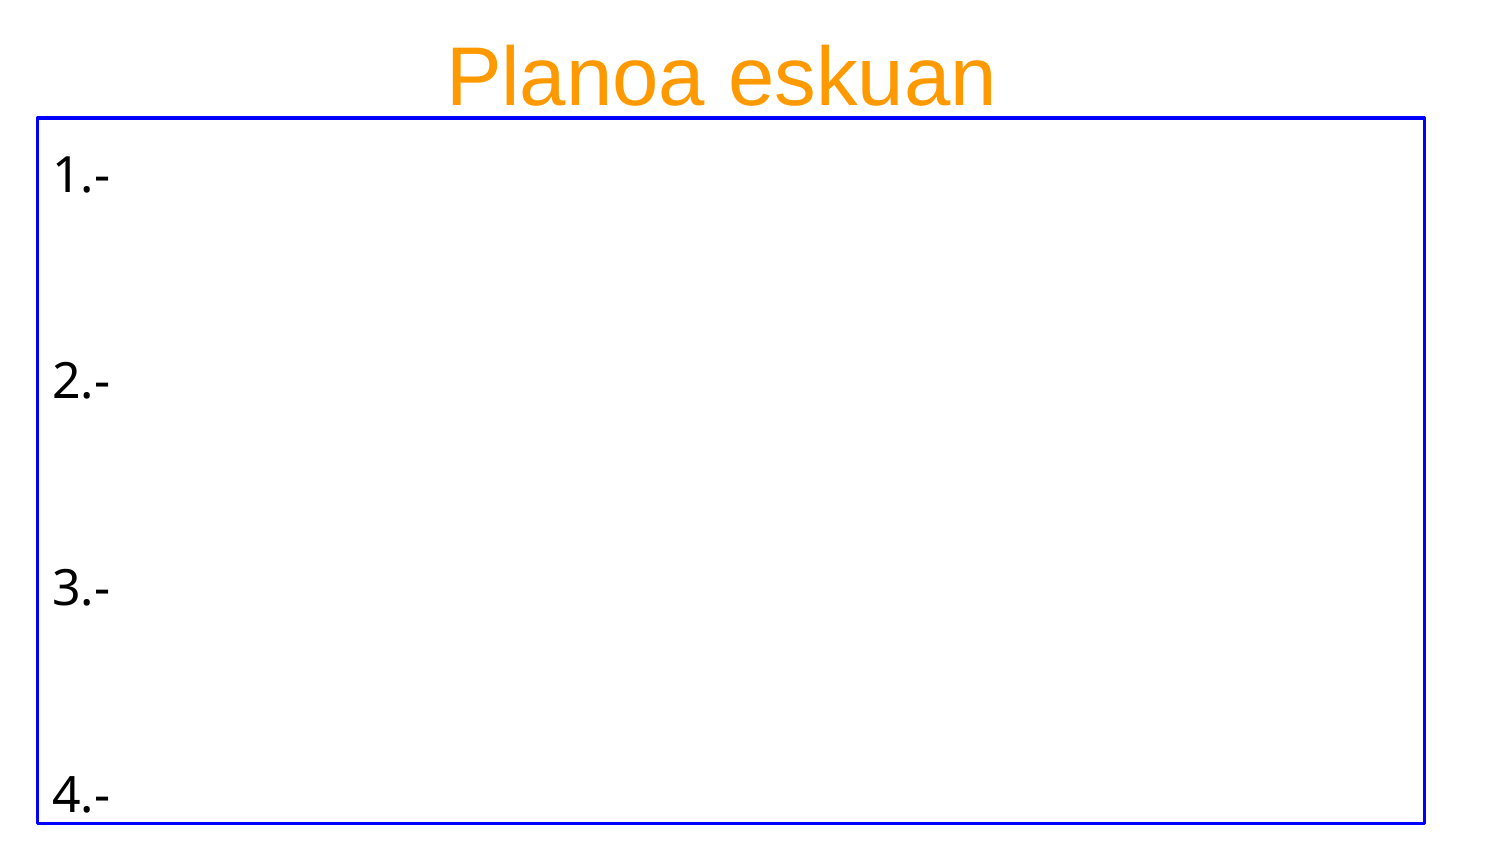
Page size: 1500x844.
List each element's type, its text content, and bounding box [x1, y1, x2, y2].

text_box Planoa eskuan [401, 14, 1042, 61]
text_box 1.- 2.- 3.- 4.- [37, 118, 1425, 824]
